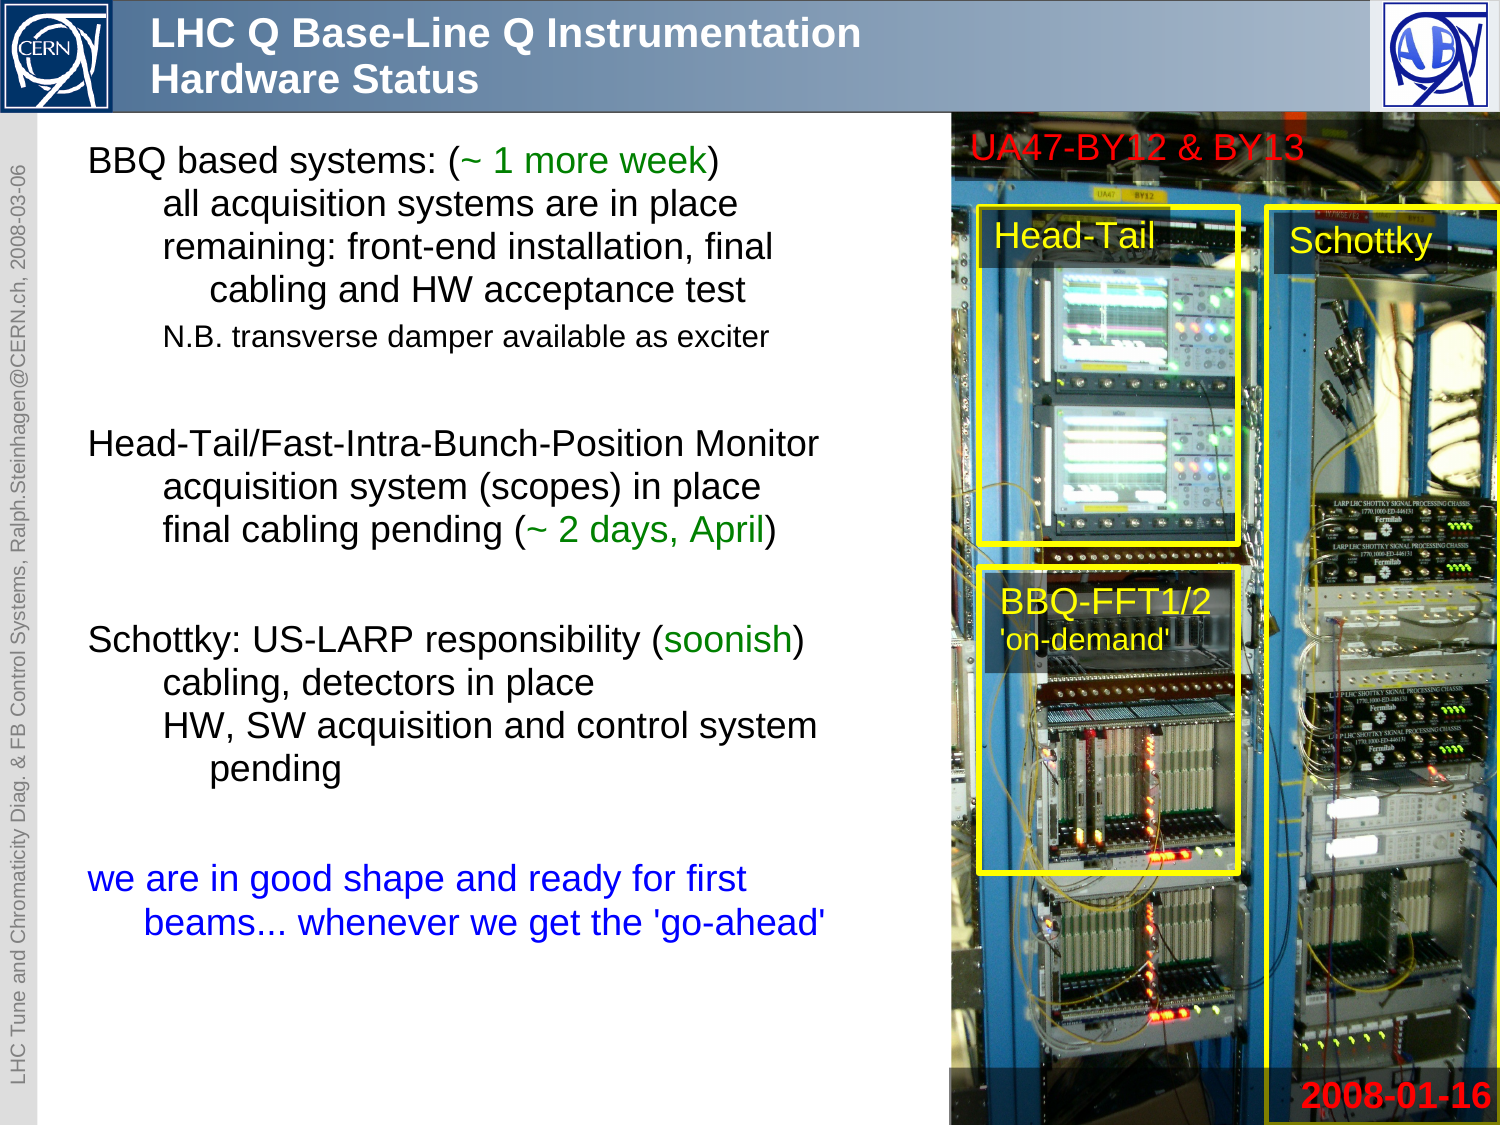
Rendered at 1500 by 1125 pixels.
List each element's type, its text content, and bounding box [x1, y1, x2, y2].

list BBQ based systems: (~ 1 more week) all acquisition systems are in place remaining: front-end installation, final cabling and HW acceptance test N.B. transverse damper available as exciter Head-Tail/Fast-Intra-Bunch-Position Monitor acquisition system (scopes) in place final cabling pending (~ 2 days, April) Schottky: US-LARP responsibility (soonish) cabling, detectors in place HW, SW acquisition and control system pending we are in good shape and ready for first beams... whenever we get the 'go-ahead' [87, 137, 888, 1016]
text_box Schottky [1274, 212, 1448, 274]
picture [951, 112, 1500, 1067]
text_box BBQ-FFT1/2 'on-demand' [984, 572, 1232, 674]
text_box UA47-BY12 & BY13 [954, 119, 1500, 181]
picture [1382, 1, 1489, 108]
text_box 2008-01-16 [949, 1067, 1500, 1125]
text_box Head-Tail [978, 206, 1171, 268]
picture [0, 0, 113, 113]
picture [1269, 210, 1497, 1067]
title LHC Q Base-Line Q Instrumentation Hardware Status [150, 2, 1201, 111]
